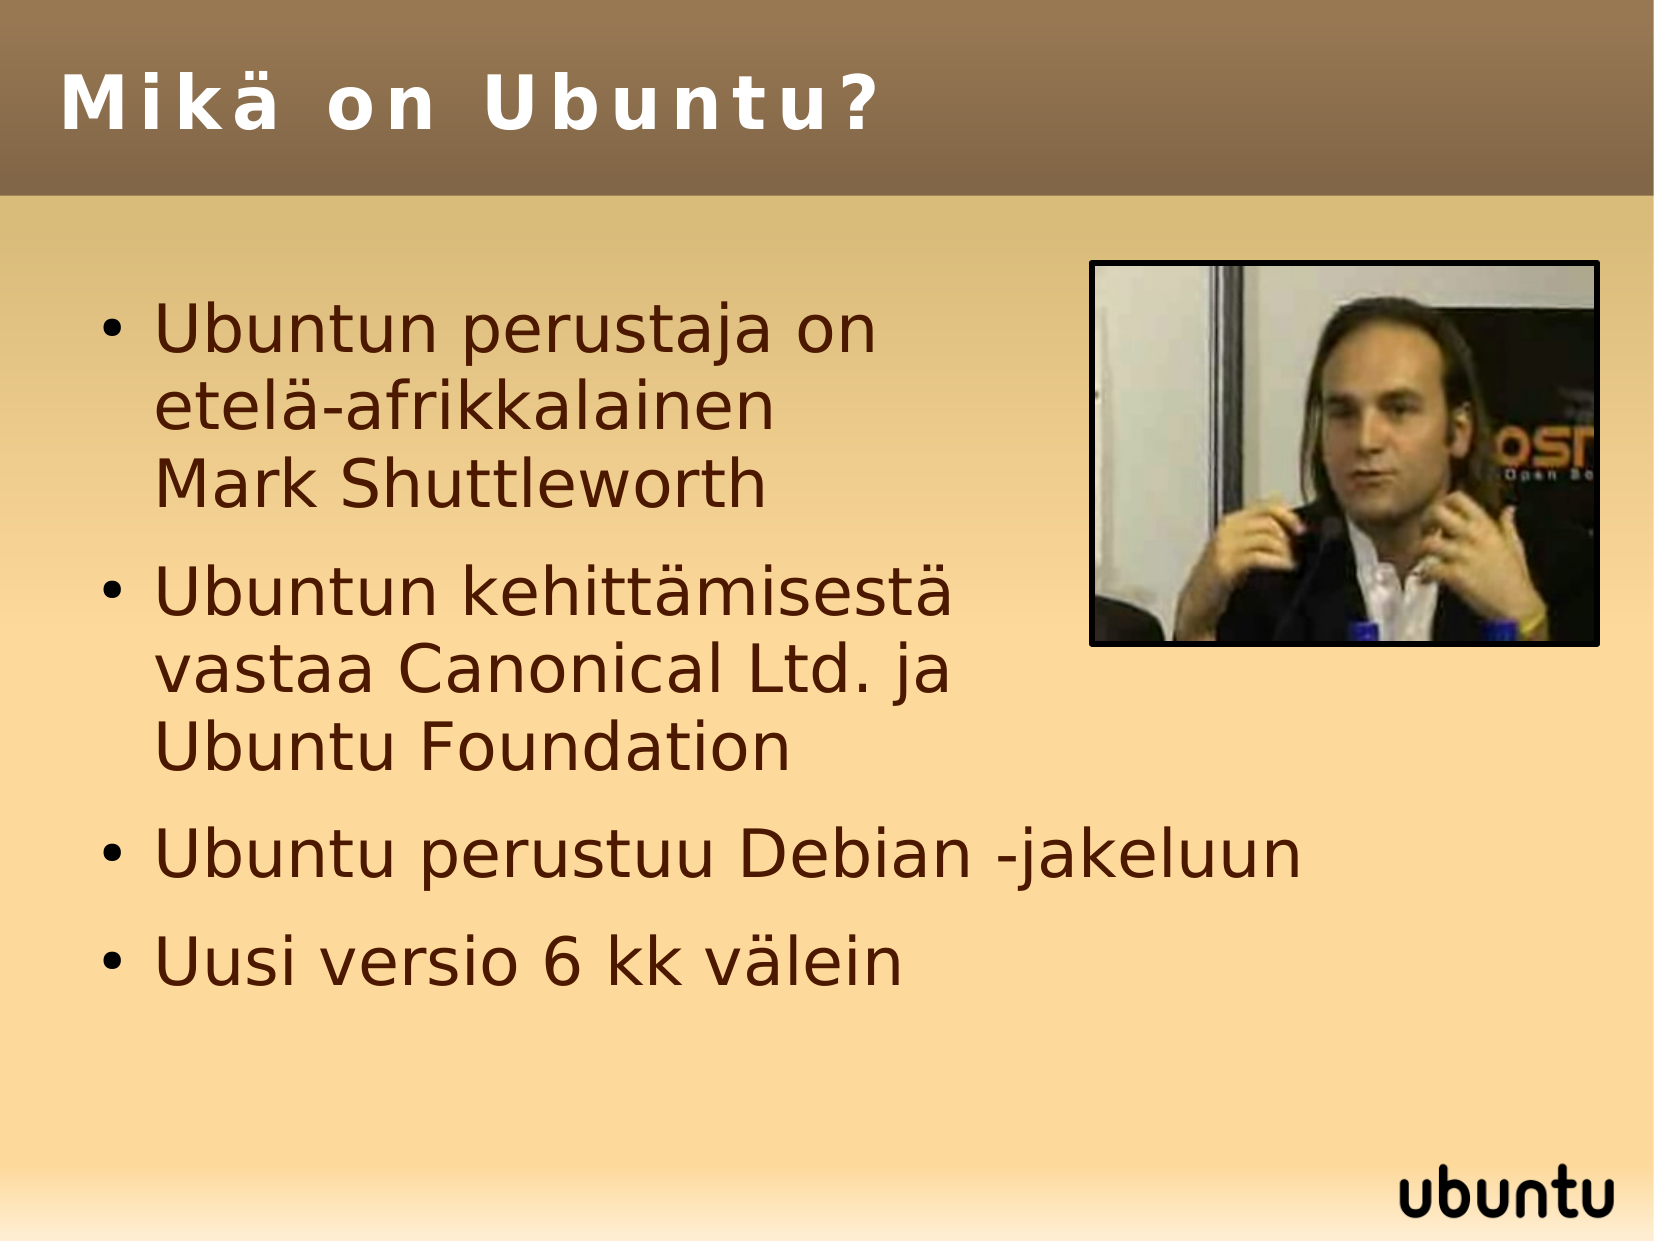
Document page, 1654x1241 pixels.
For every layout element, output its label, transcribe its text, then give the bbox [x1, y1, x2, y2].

list Ubuntun perustaja on etelä-afrikkalainen Mark Shuttleworth Ubuntun kehittämisestä vastaa Canonical Ltd. ja Ubuntu Foundation Ubuntu perustuu Debian -jakeluun Uusi versio 6 kk välein [82, 290, 1571, 1109]
title Mikä on Ubuntu? [59, 29, 1595, 178]
picture [0, 0, 1654, 1241]
